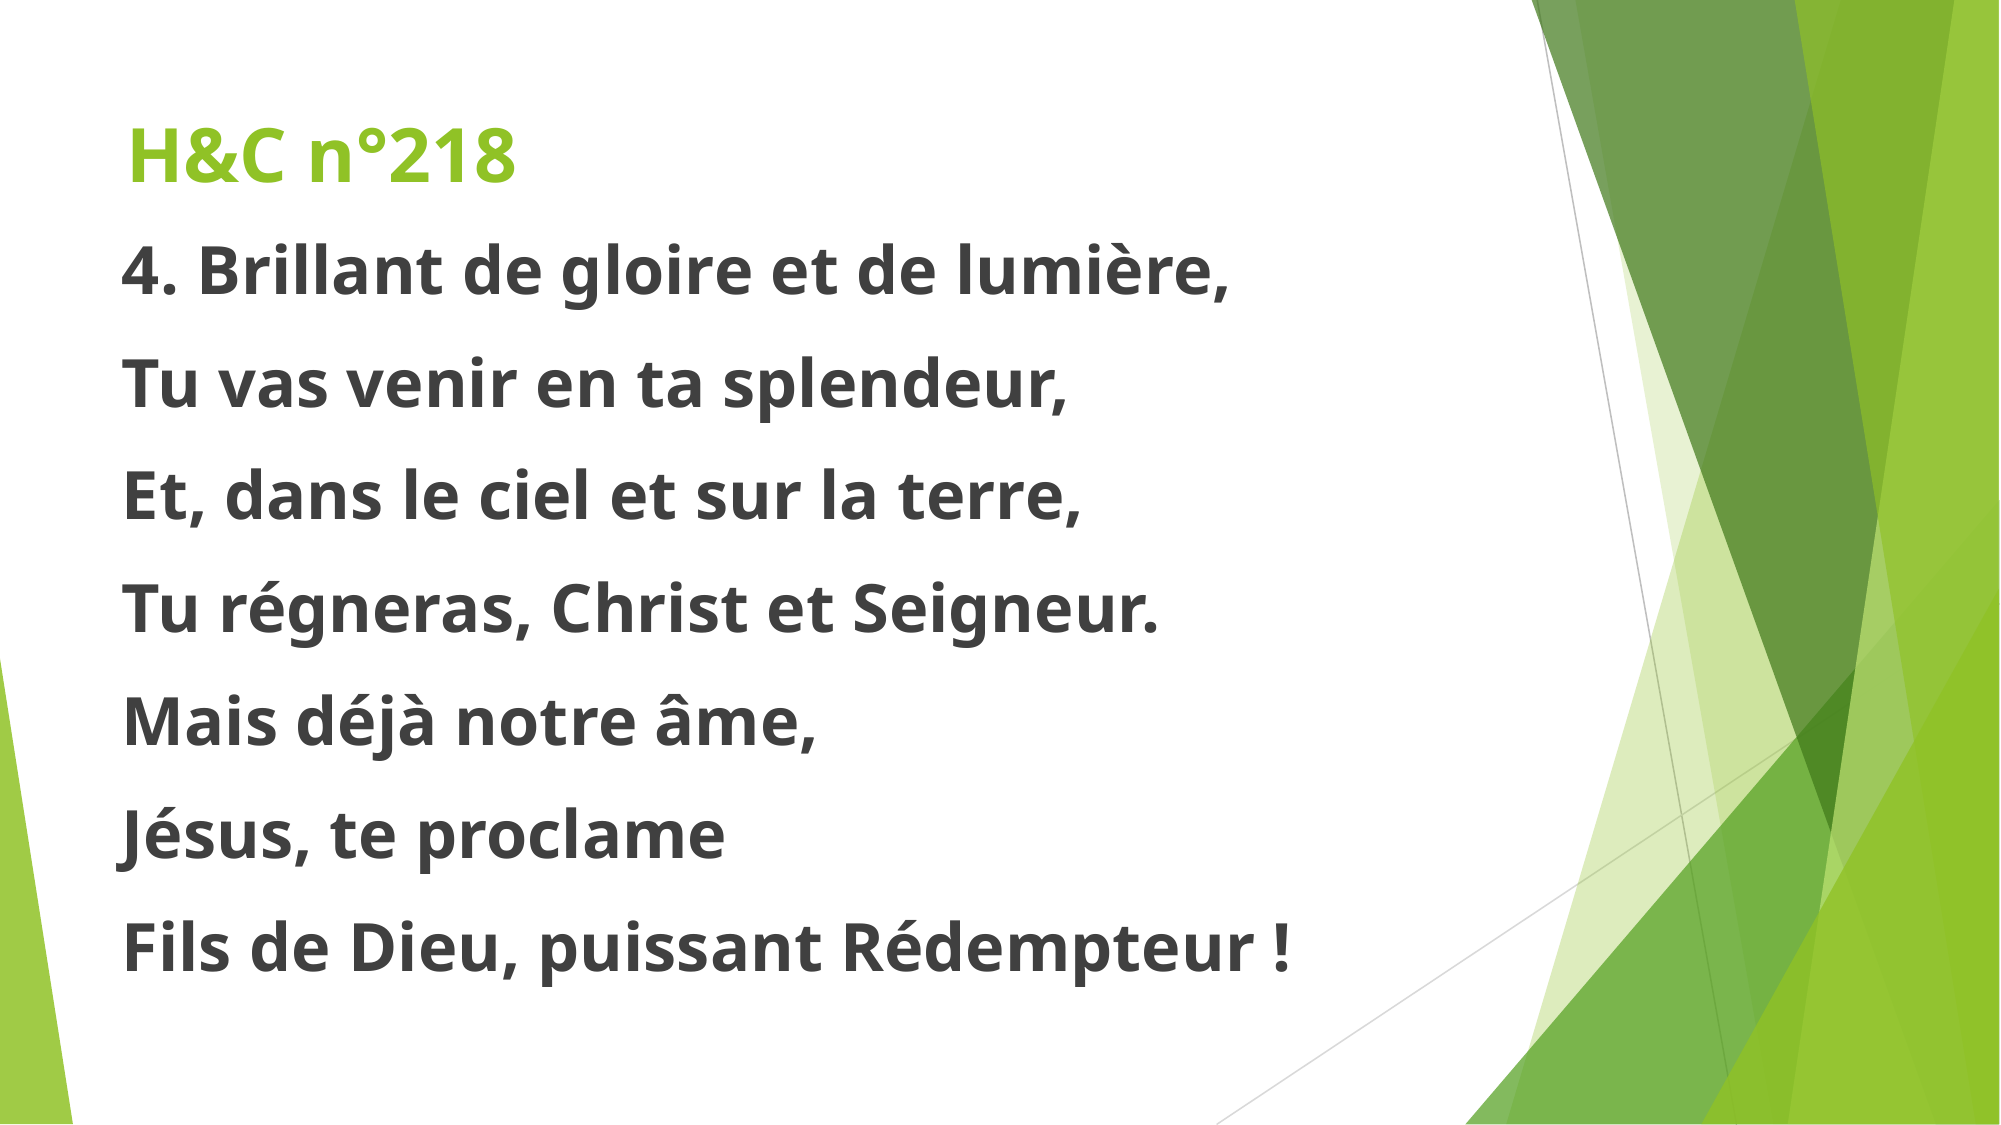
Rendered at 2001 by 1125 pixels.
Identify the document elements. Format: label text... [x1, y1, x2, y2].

text_box H&C n°218 [111, 99, 1522, 208]
text_box 4. Brillant de gloire et de lumière, Tu vas venir en ta splendeur, Et, dans le ciel et sur la terre, Tu régneras, Christ et Seigneur. Mais déjà notre âme, Jésus, te proclame Fils de Dieu, puissant Rédempteur ! [106, 208, 1701, 1007]
